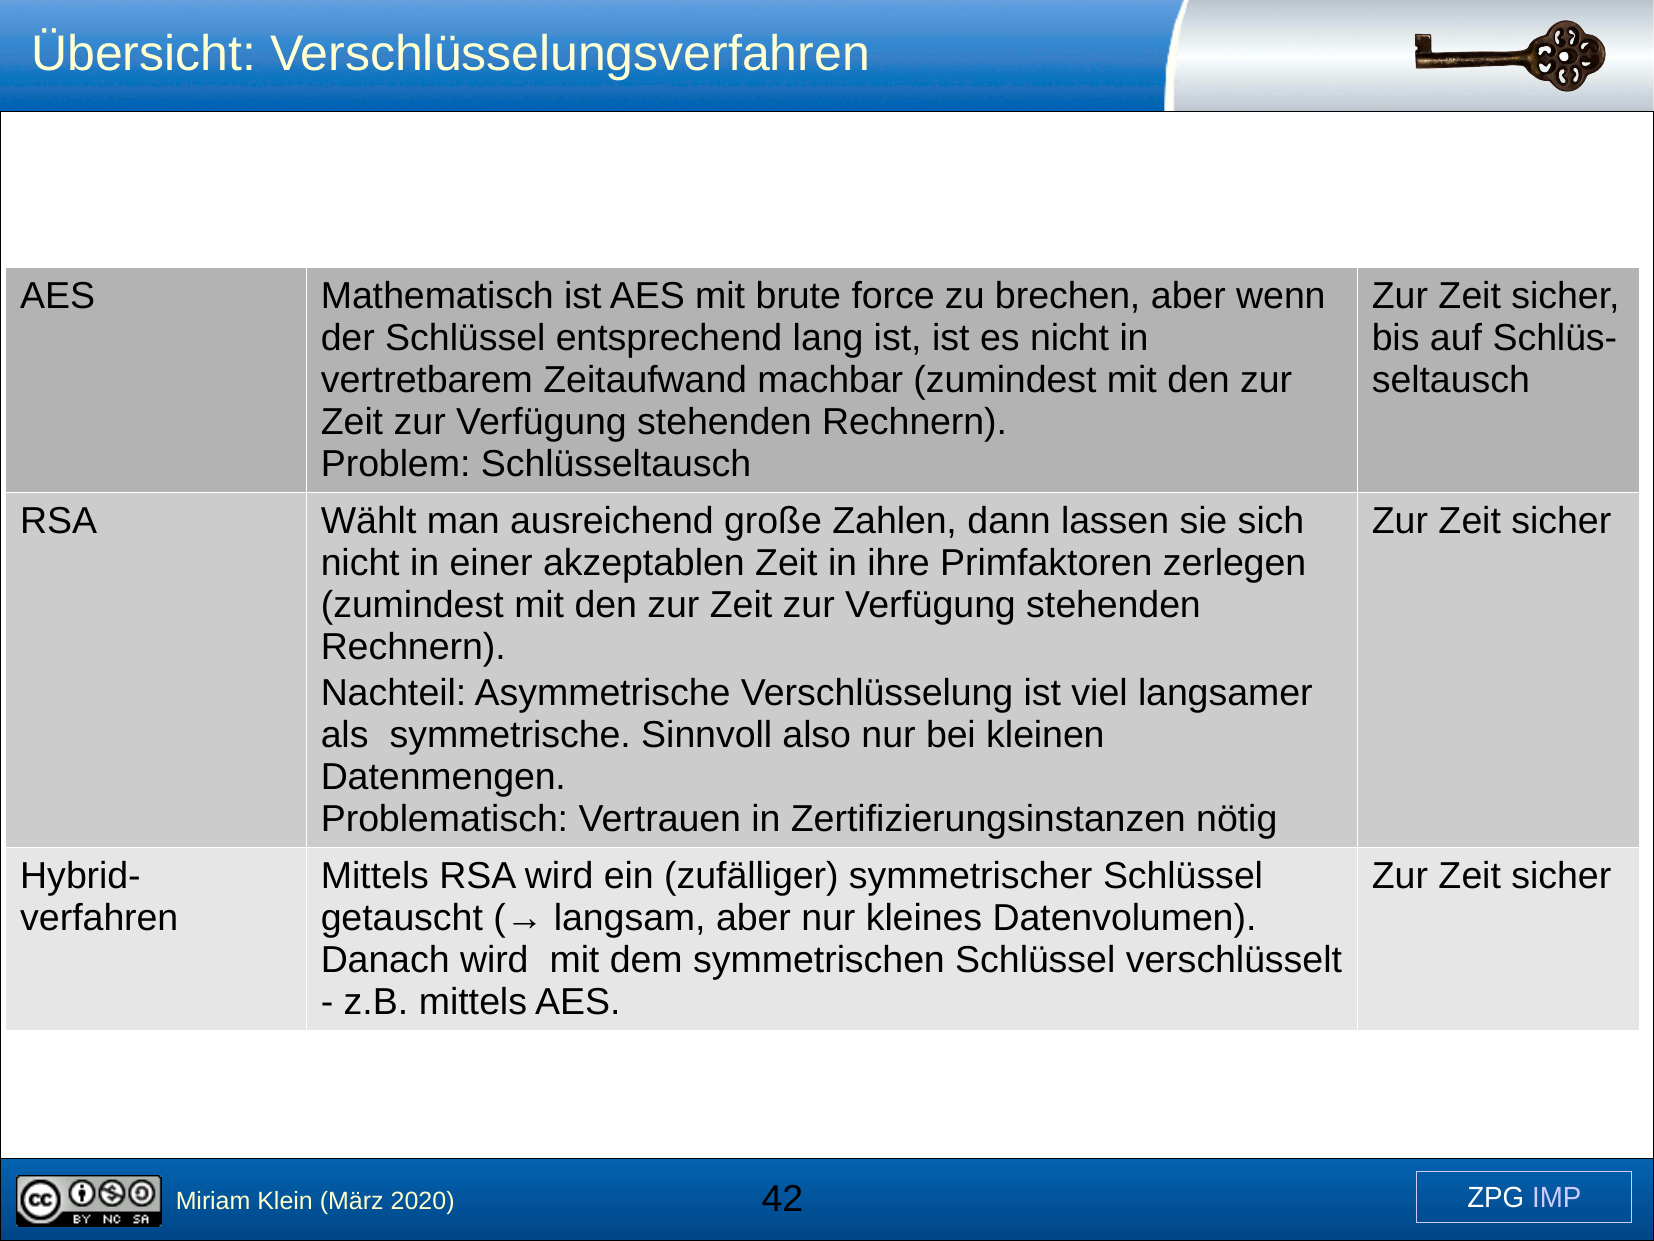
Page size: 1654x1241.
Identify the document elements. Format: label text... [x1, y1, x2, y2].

table_cell Zur Zeit sicher [1358, 848, 1639, 1030]
title Übersicht: Verschlüsselungsverfahren [31, 18, 1023, 89]
table_cell Hybrid-verfahren [6, 848, 306, 1030]
table_header Mathematisch ist AES mit brute force zu brechen, aber wenn der Schlüssel entsprechend lang ist, ist es nicht in vertretbarem Zeitaufwand machbar (zumindest mit den zur Zeit zur Verfügung stehenden Rechnern). Problem: Schlüsseltausch [307, 268, 1357, 492]
table_cell RSA [6, 493, 306, 847]
table_header AES [6, 268, 306, 492]
picture [0, 0, 1654, 111]
table_cell Zur Zeit sicher [1358, 493, 1639, 847]
table_cell Mittels RSA wird ein (zufälliger) symmetrischer Schlüssel getauscht (→ langsam, aber nur kleines Datenvolumen). Danach wird mit dem symmetrischen Schlüssel verschlüsselt - z.B. mittels AES. [307, 848, 1357, 1030]
table_header Zur Zeit sicher, bis auf Schlüs-seltausch [1358, 268, 1639, 492]
picture [16, 1175, 162, 1227]
table_cell Wählt man ausreichend große Zahlen, dann lassen sie sich nicht in einer akzeptablen Zeit in ihre Primfaktoren zerlegen (zumindest mit den zur Zeit zur Verfügung stehenden Rechnern). Nachteil: Asymmetrische Verschlüsselung ist viel langsamer als symmetrische. Sinnvoll also nur bei kleinen Datenmengen. Problematisch: Vertrauen in Zertifizierungsinstanzen nötig [307, 493, 1357, 847]
